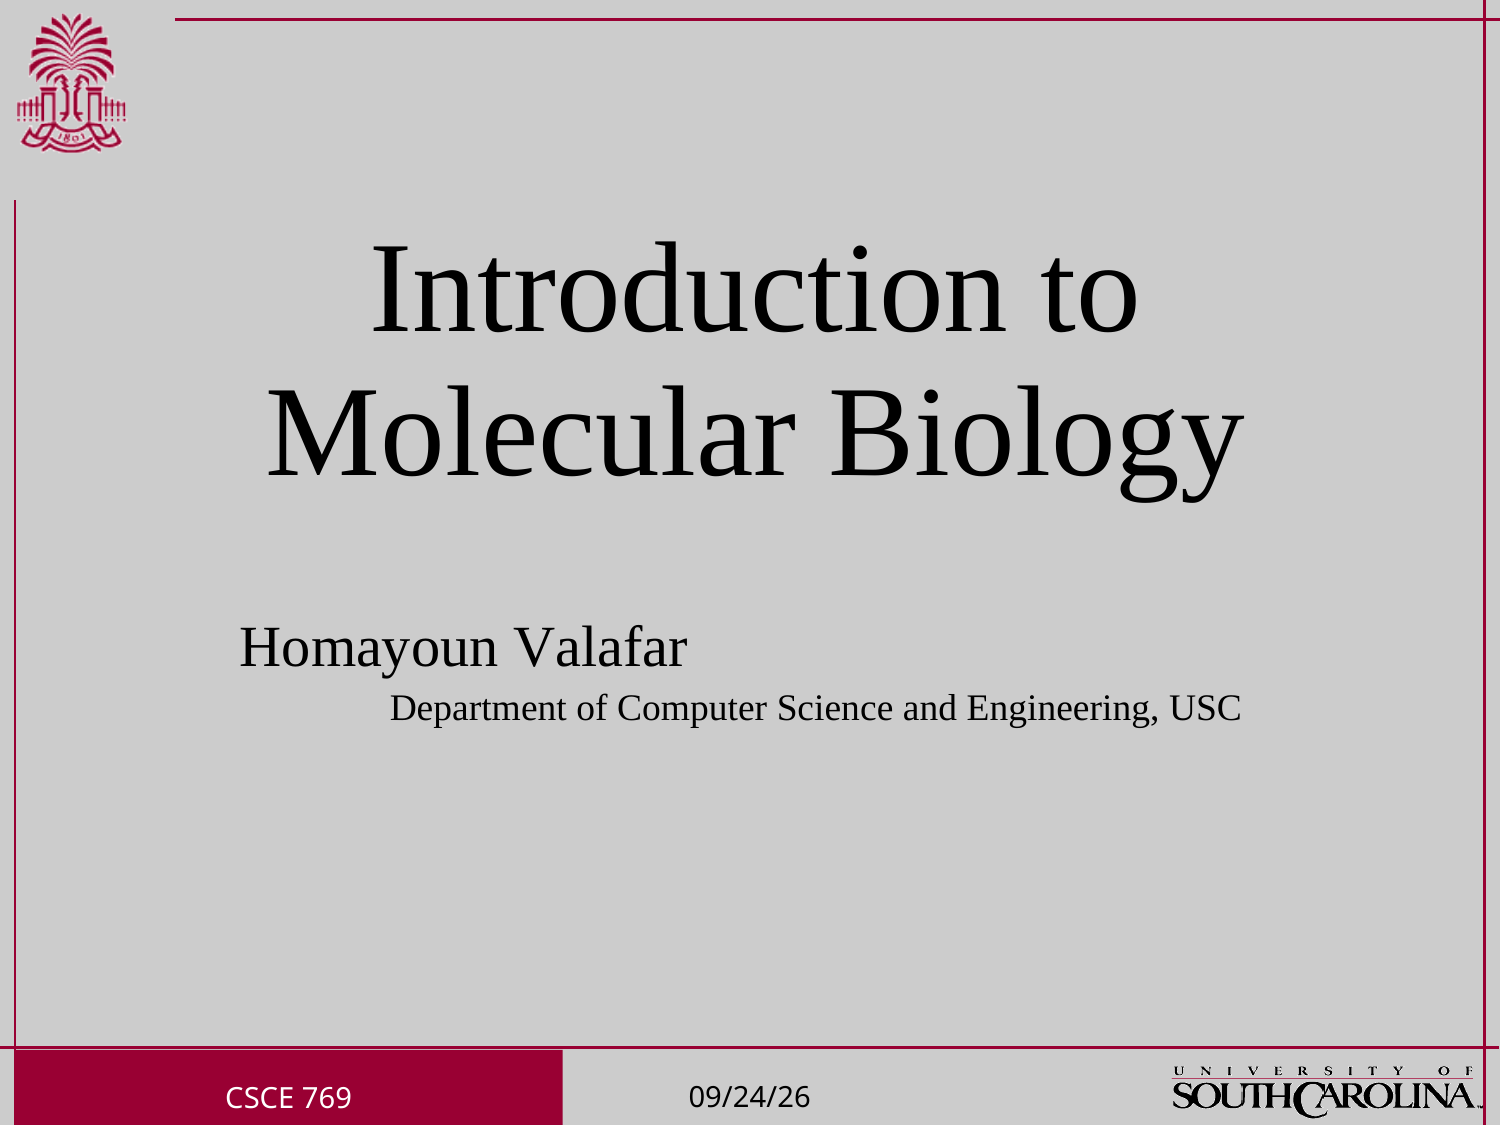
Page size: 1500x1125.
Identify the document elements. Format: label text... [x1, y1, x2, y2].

title Introduction to Molecular Biology [200, 162, 1313, 558]
picture [1162, 1049, 1483, 1125]
subtitle Homayoun Valafar Department of Computer Science and Engineering, USC [225, 612, 1276, 920]
picture [12, 12, 131, 155]
